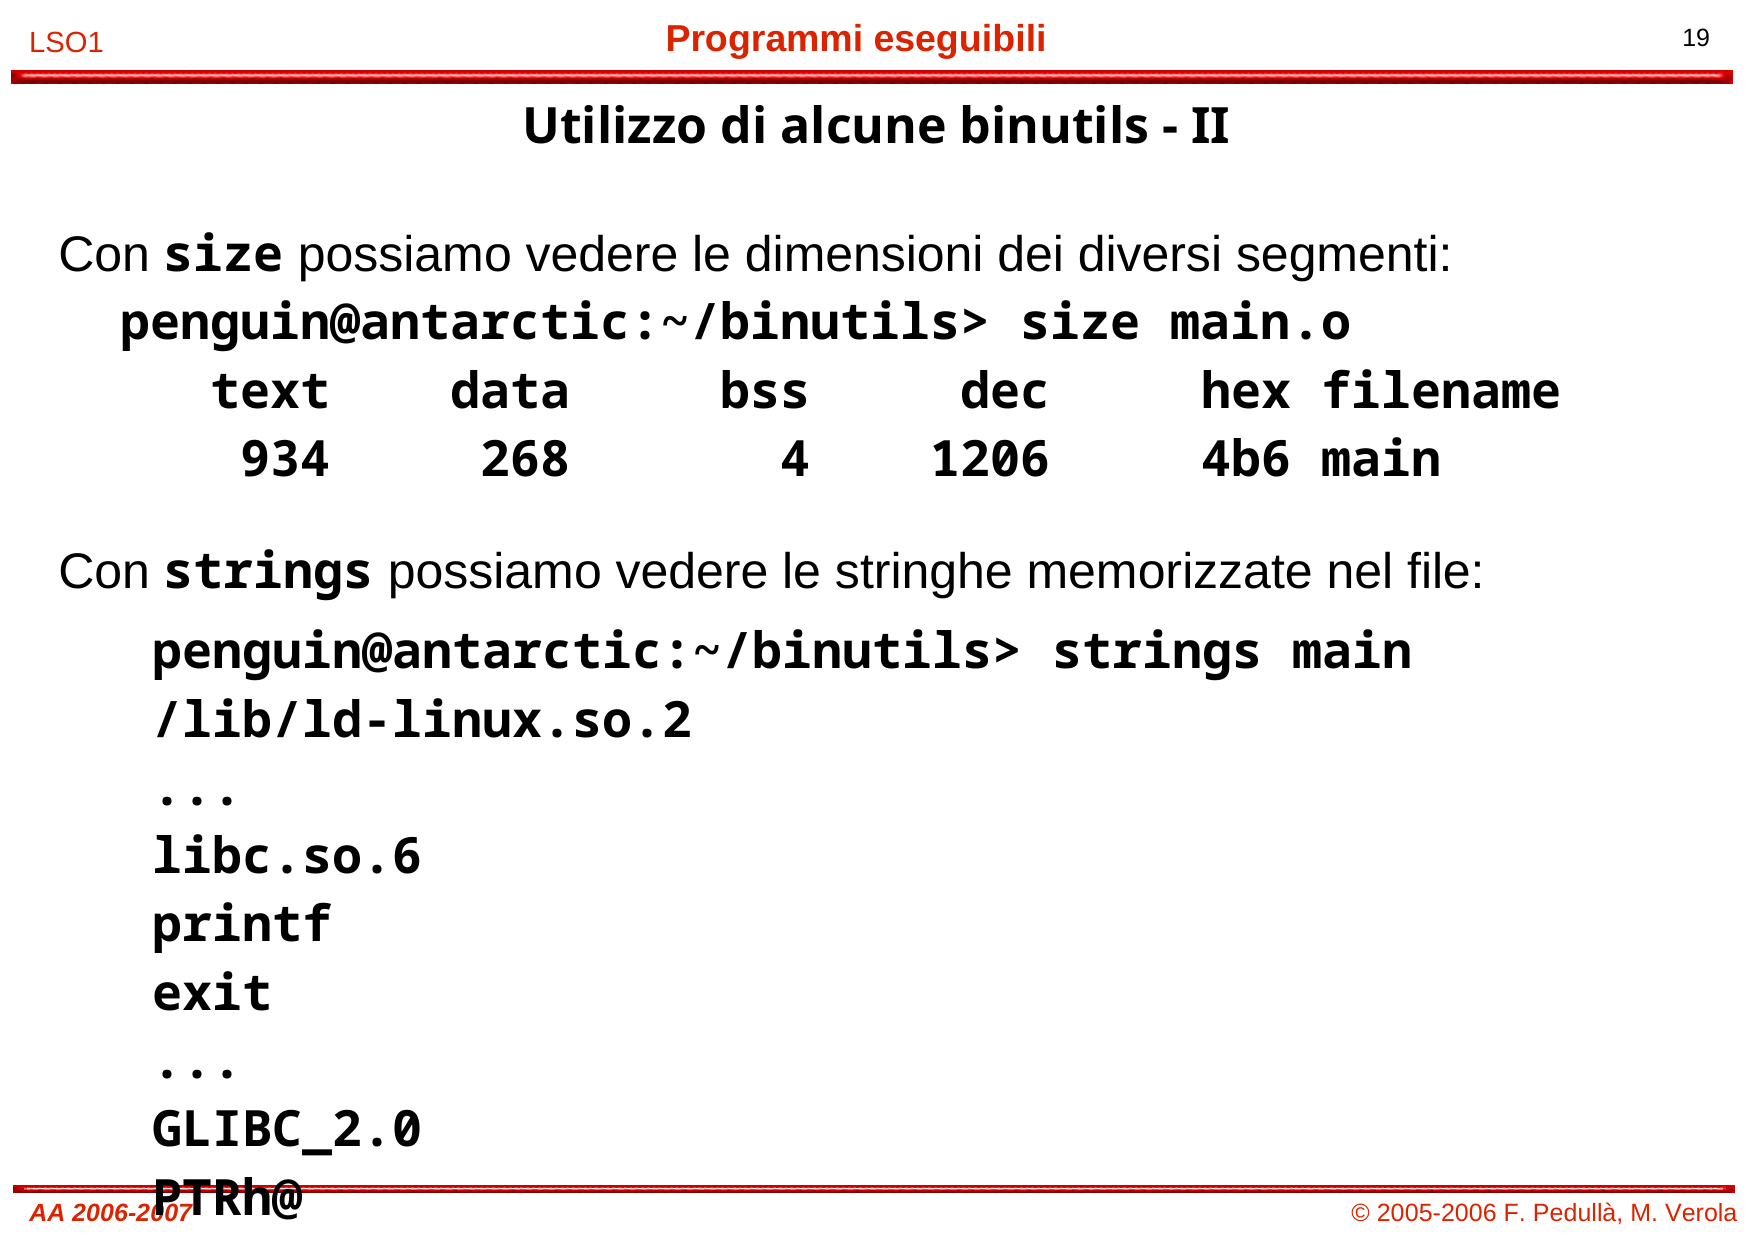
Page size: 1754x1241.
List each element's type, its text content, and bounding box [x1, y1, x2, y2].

picture [201, 1185, 216, 1193]
title Utilizzo di alcune binutils - II [40, 78, 1713, 174]
picture [278, 1185, 297, 1193]
picture [11, 70, 1733, 84]
picture [163, 1185, 173, 1193]
list Con size possiamo vedere le dimensioni dei diversi segmenti: penguin@antarctic:~/binutils> size main.o text data bss dec hex filename 934 268 4 1206 4b6 main Con strings possiamo vedere le stringhe memorizzate nel file: penguin@antarctic:~/binutils> strings main /lib/ld-linux.so.2 ... libc.so.6 printf exit ... GLIBC_2.0 PTRh@ Hello - myGlob=%d, myLocal=%d [58, 218, 1696, 1141]
picture [299, 1185, 1735, 1193]
picture [179, 1185, 193, 1193]
picture [13, 1185, 156, 1193]
picture [238, 1185, 245, 1193]
picture [252, 1185, 276, 1193]
picture [223, 1185, 231, 1193]
